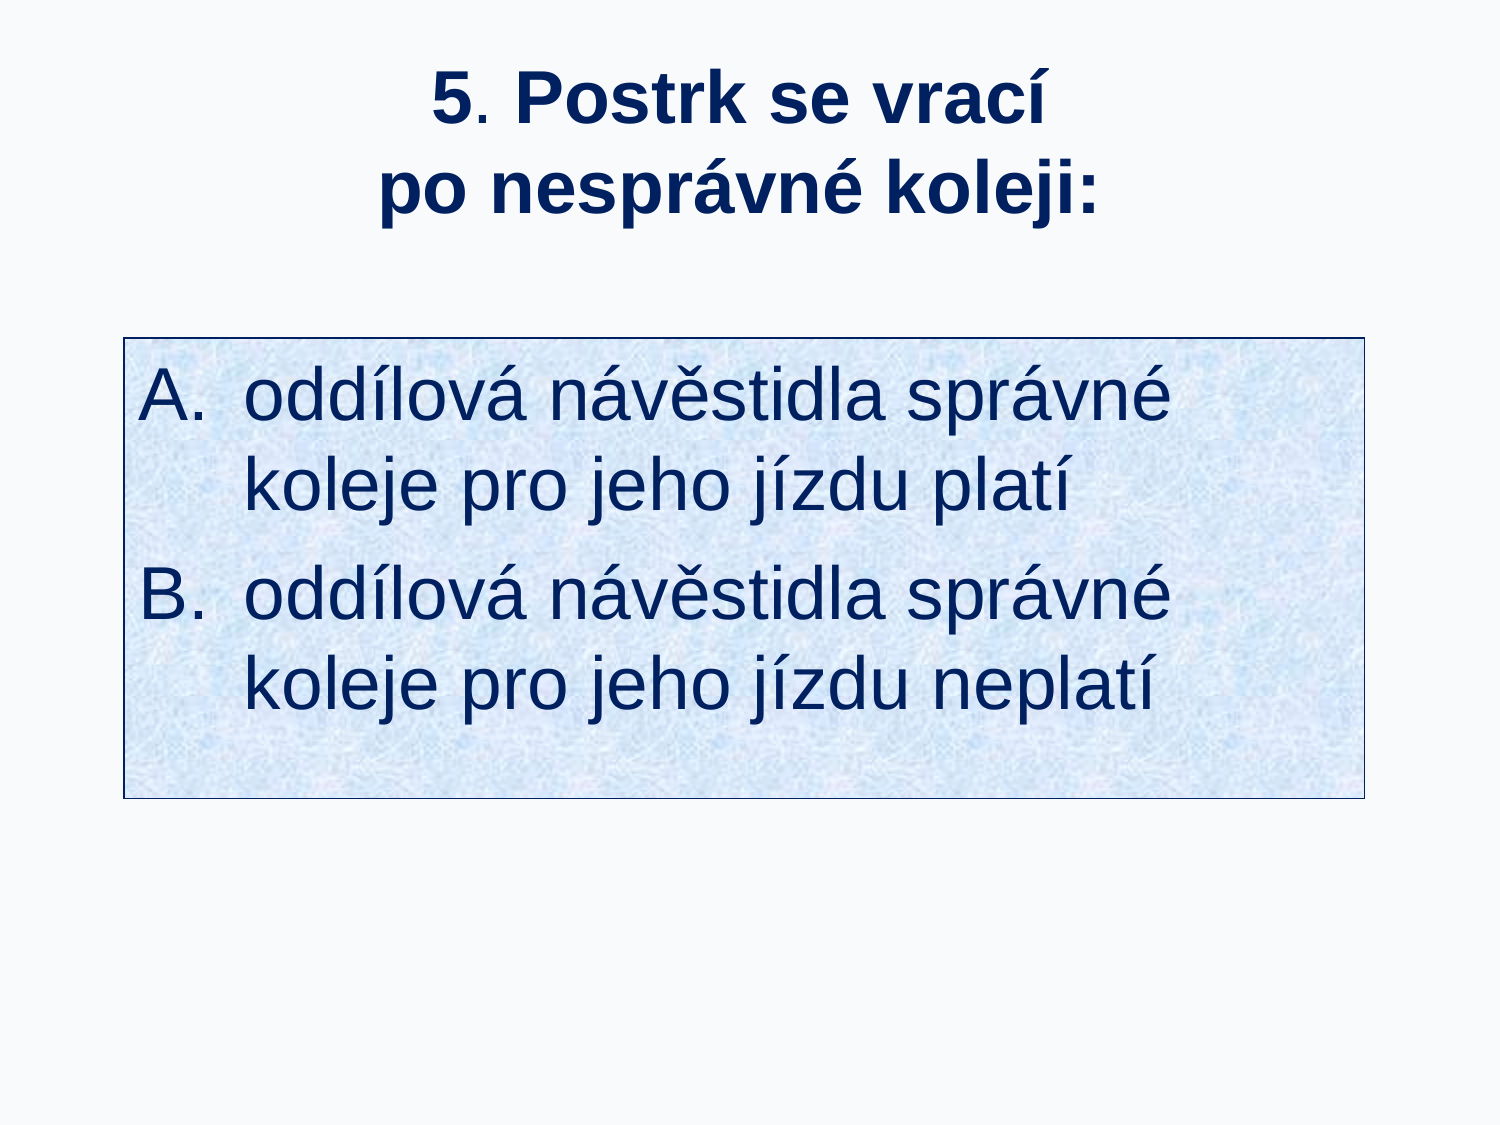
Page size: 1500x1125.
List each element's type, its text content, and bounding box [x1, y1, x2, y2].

list oddílová návěstidla správné koleje pro jeho jízdu platí oddílová návěstidla správné koleje pro jeho jízdu neplatí [123, 337, 1365, 799]
title 5. Postrk se vrací po nesprávné koleji: [75, 41, 1426, 237]
